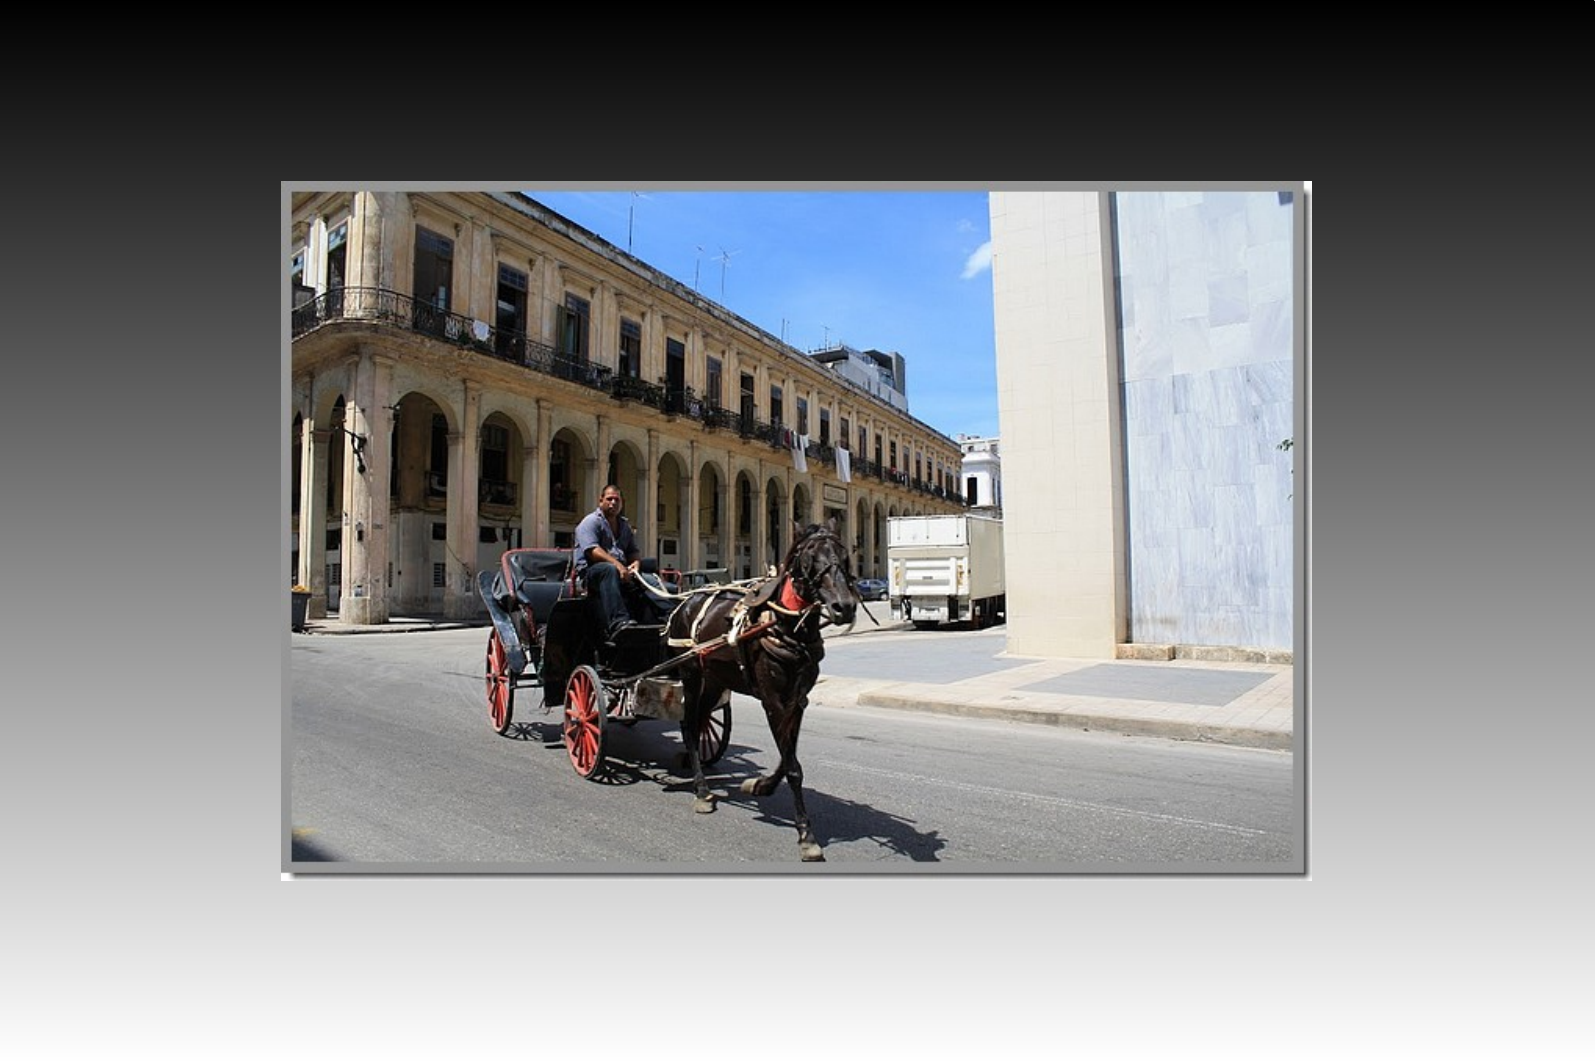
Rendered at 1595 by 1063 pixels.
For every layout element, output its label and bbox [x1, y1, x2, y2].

picture [281, 181, 1312, 881]
